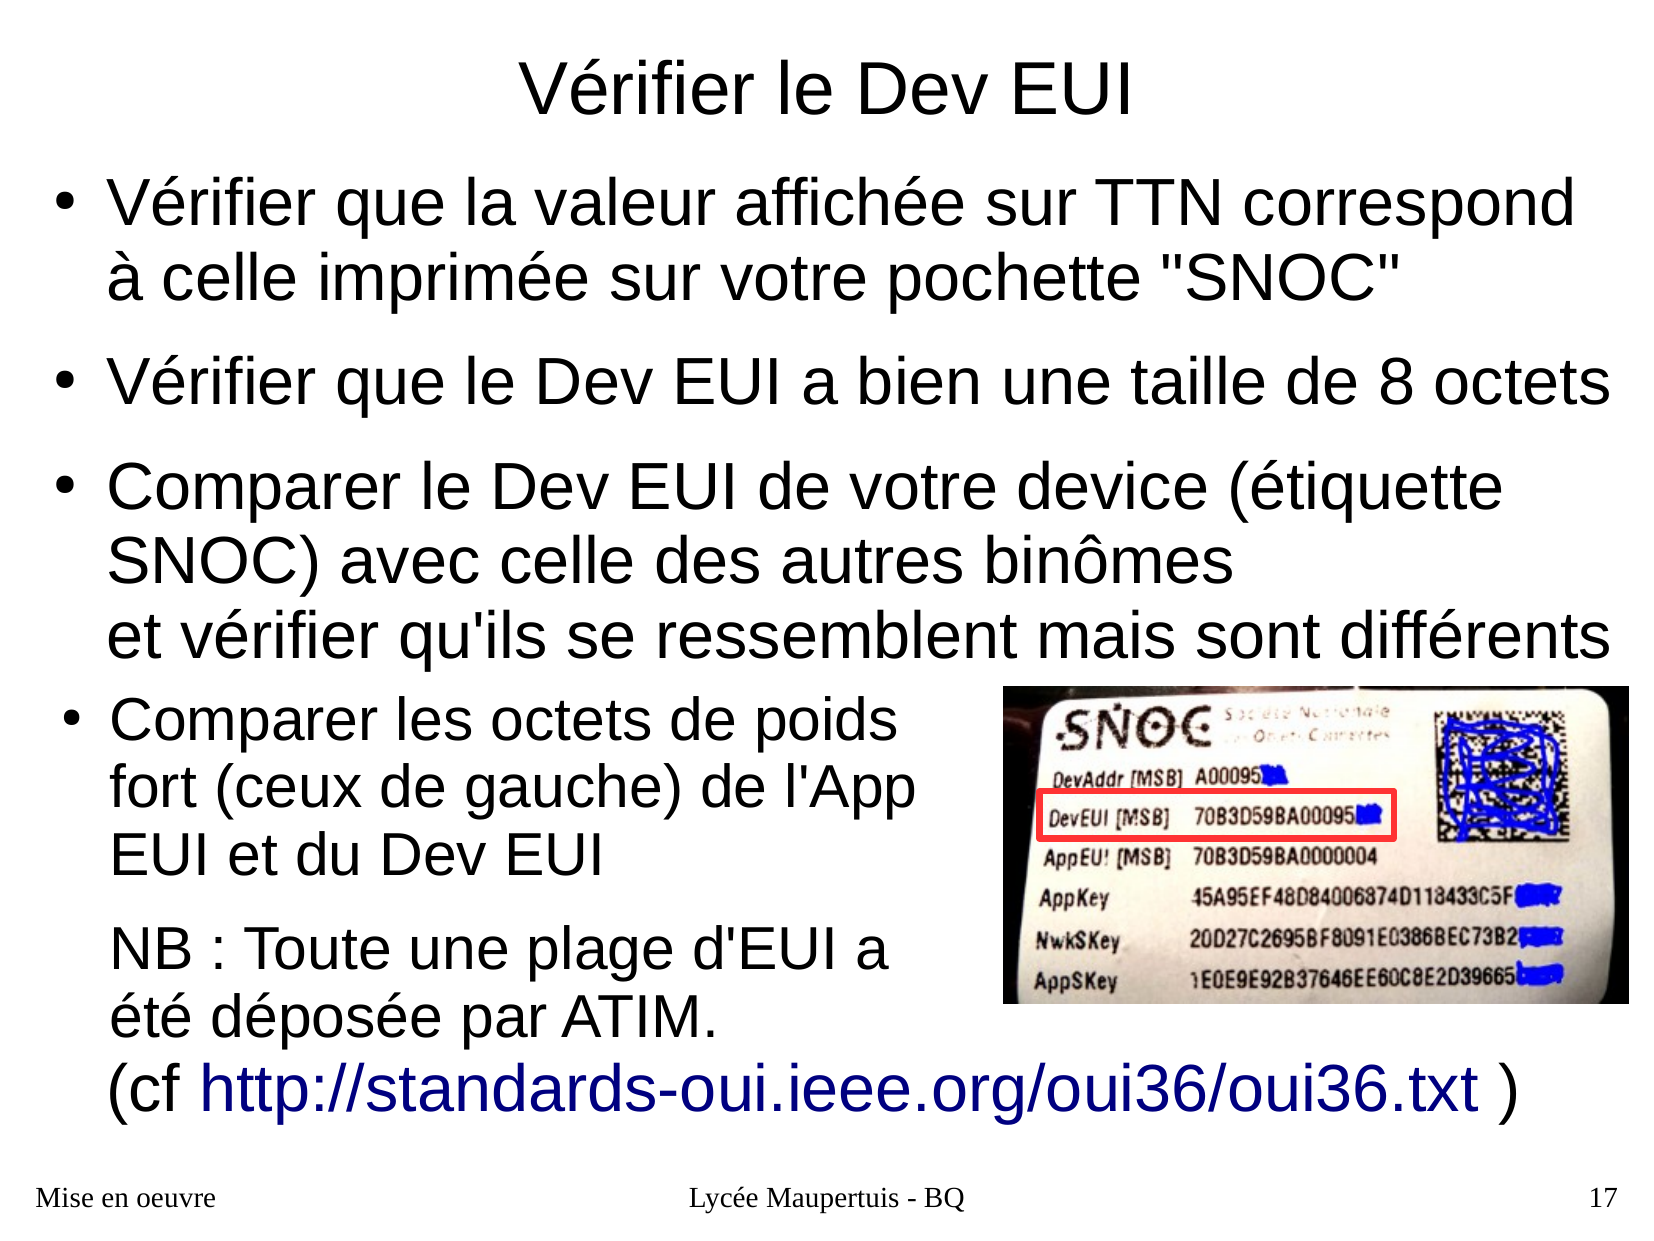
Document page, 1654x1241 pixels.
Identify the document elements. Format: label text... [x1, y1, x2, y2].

list Vérifier que la valeur affichée sur TTN correspond à celle imprimée sur votre pochette "SNOC" Vérifier que le Dev EUI a bien une taille de 8 octets Comparer le Dev EUI de votre device (étiquette SNOC) avec celle des autres binômes et vérifier qu'ils se ressemblent mais sont différents [35, 165, 1619, 709]
title Vérifier le Dev EUI [35, 35, 1619, 142]
list (cf http://standards-oui.ieee.org/oui36/oui36.txt ) [106, 1051, 1583, 1146]
list Comparer les octets de poids fort (ceux de gauche) de l'App EUI et du Dev EUI NB : Toute une plage d'EUI a été déposée par ATIM. [44, 685, 981, 1052]
picture [1003, 686, 1629, 1004]
